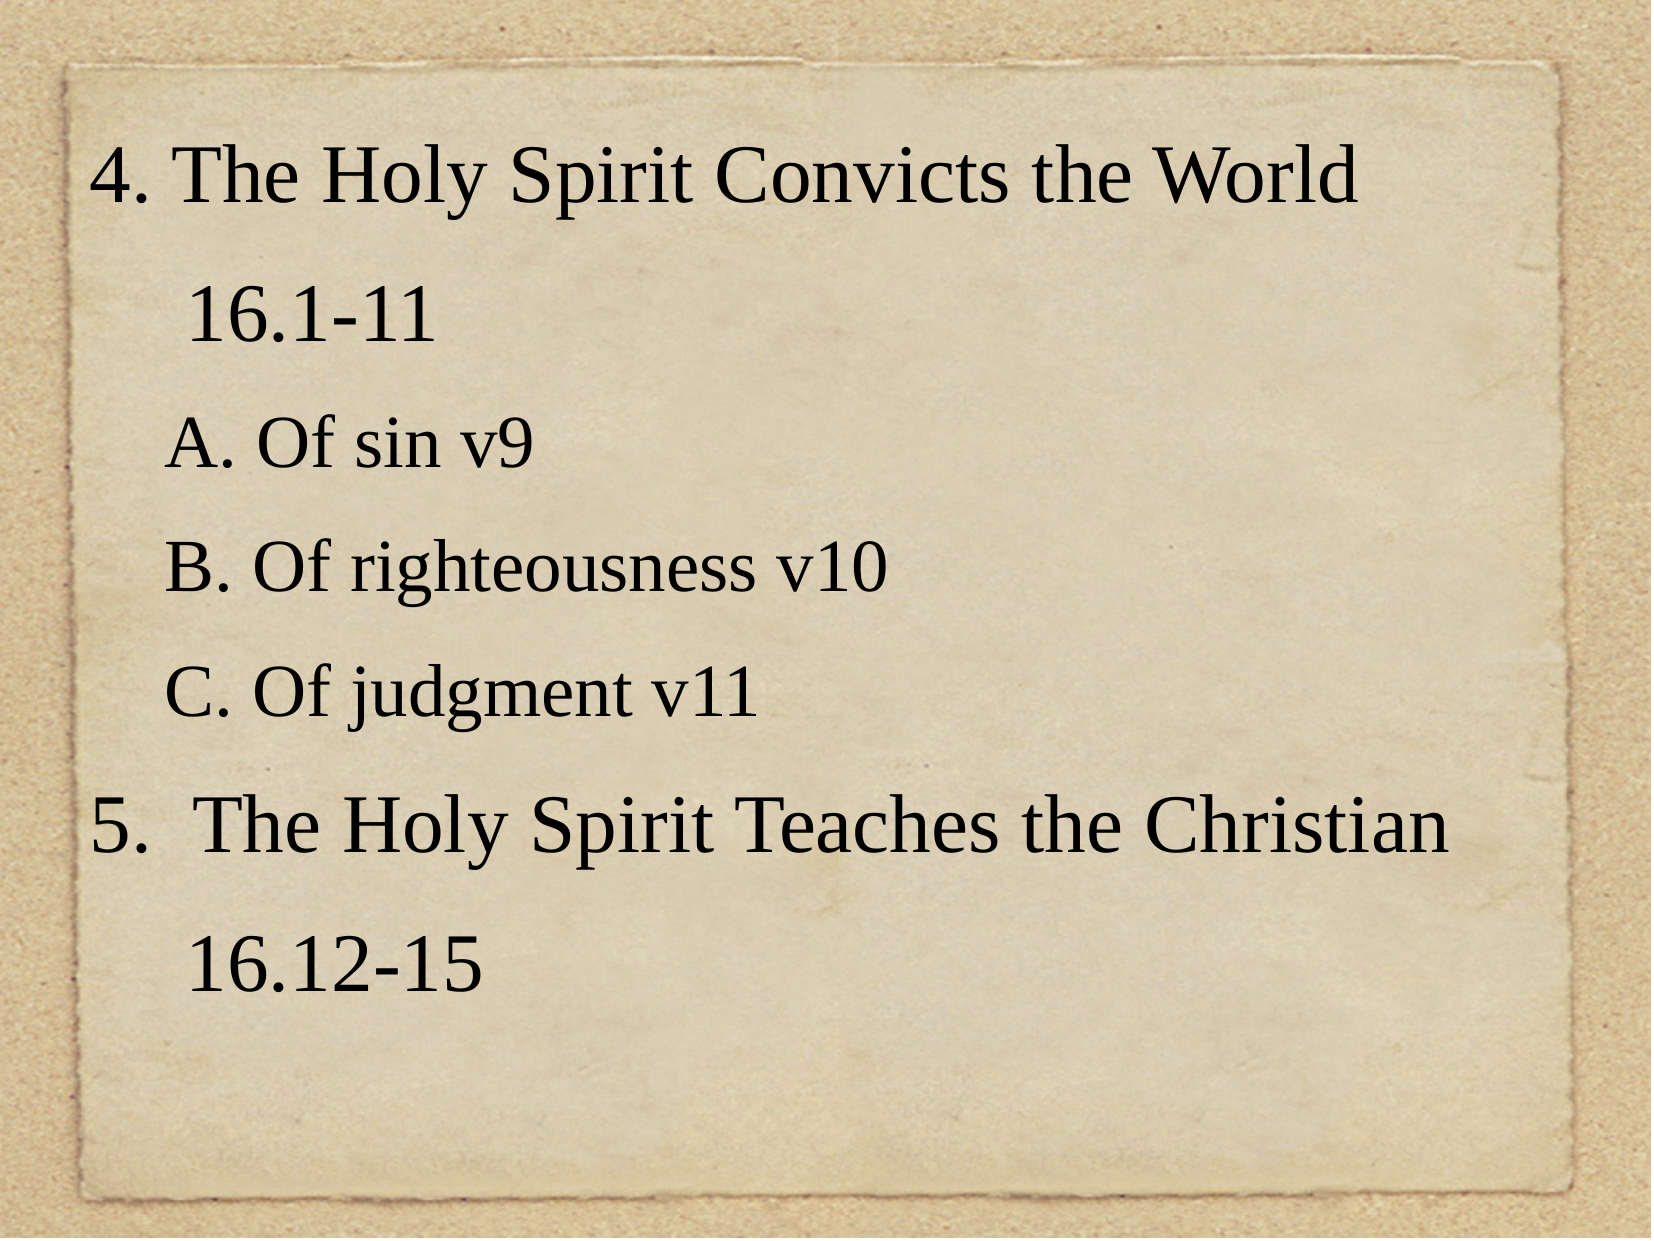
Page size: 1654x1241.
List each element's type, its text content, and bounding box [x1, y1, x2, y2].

picture [0, 0, 1651, 1238]
text_box 4. The Holy Spirit Convicts the World 16.1-11 A. Of sin v9 B. Of righteousness v10 C. Of judgment v11 5. The Holy Spirit Teaches the Christian 16.12-15 [75, 75, 1576, 1201]
